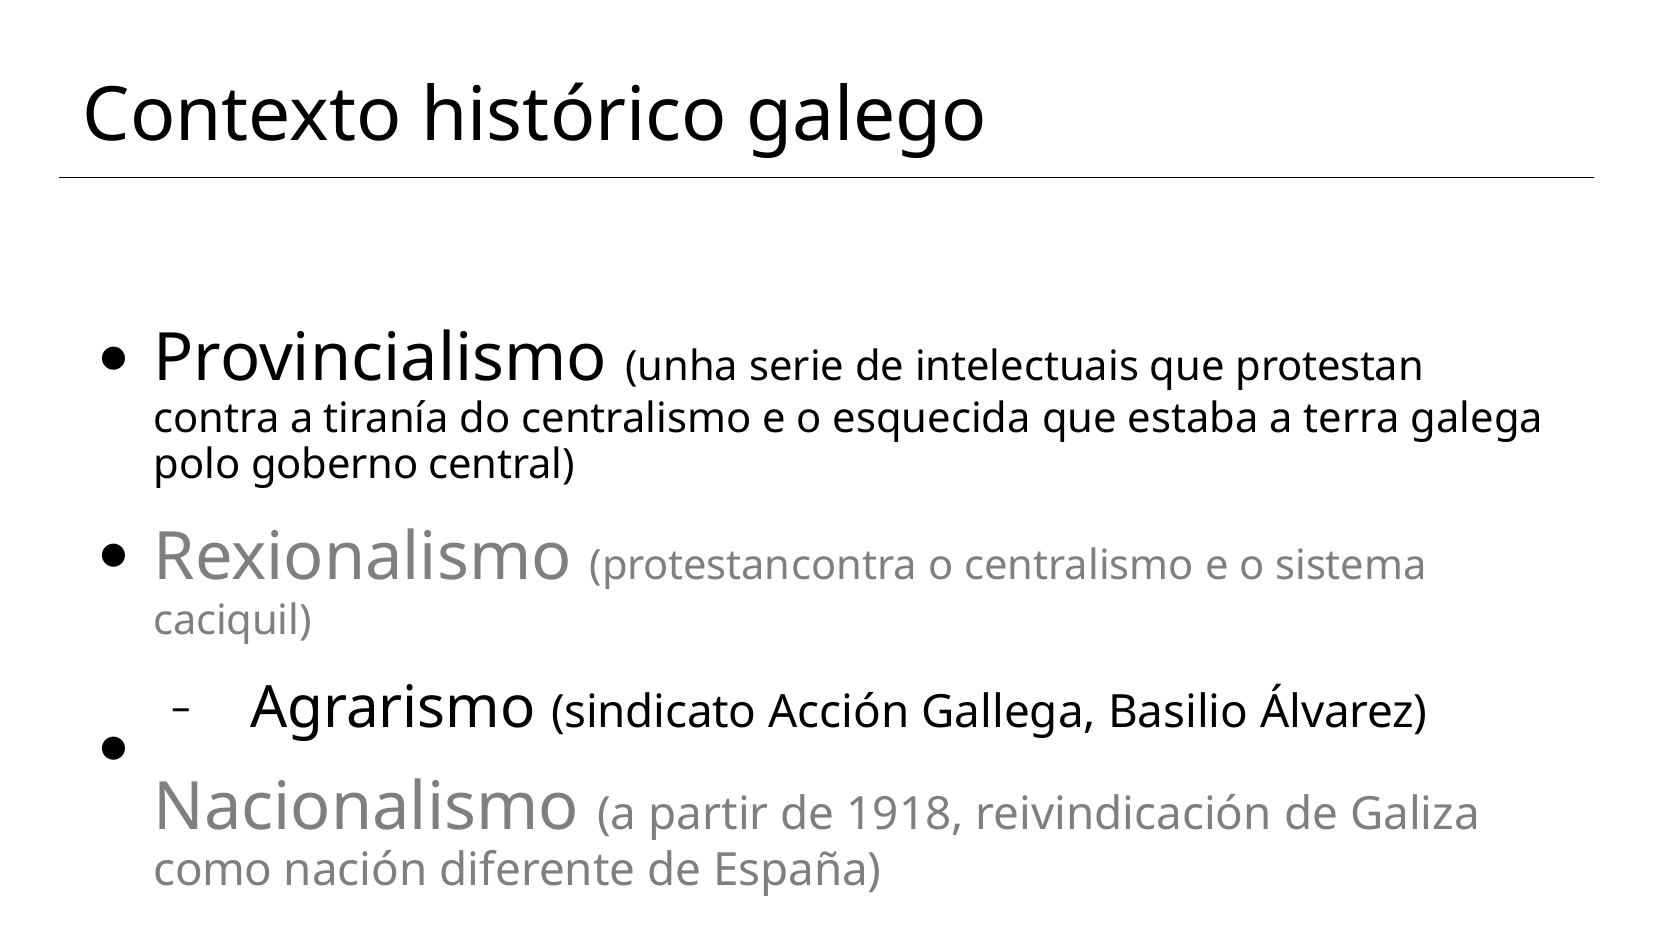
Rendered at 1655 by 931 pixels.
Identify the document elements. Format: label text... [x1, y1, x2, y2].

text_box ● [98, 334, 127, 373]
text_box ● [98, 531, 127, 570]
text_box Rexionalismo (protestan contra o centralismo e o sistema caciquil) – Agrarismo (sindicato Acción Gallega, Basilio Álvarez) Nacionalismo (a partir de 1918, reivindicación de Galiza como nación diferente de España) [145, 489, 1557, 896]
text_box ● [98, 724, 127, 763]
text_box Provincialismo (unha serie de intelectuais que protestan contra a tiranía do centralismo e o esquecida que estaba a terra galega polo goberno central) [151, 313, 1569, 488]
title Contexto histórico galego [80, 63, 1256, 167]
